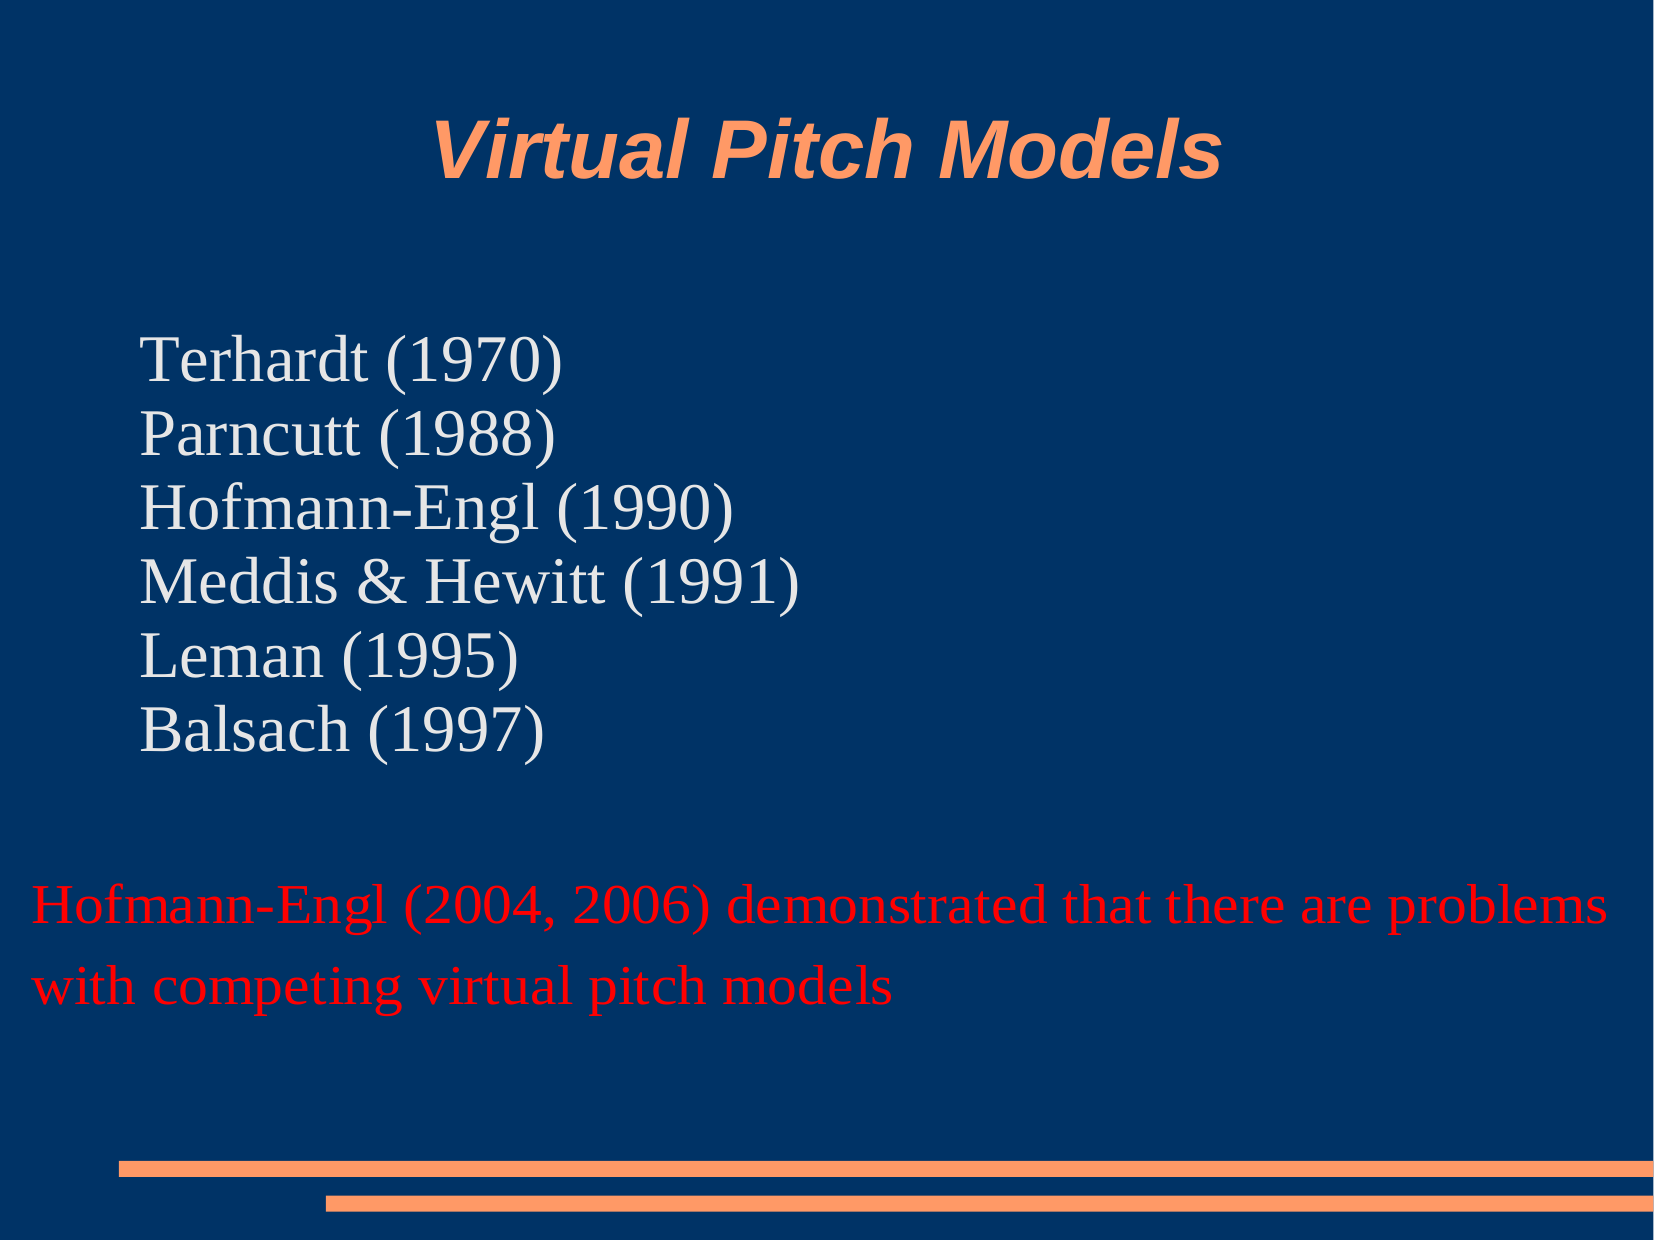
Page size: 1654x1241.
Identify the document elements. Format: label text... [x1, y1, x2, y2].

list Terhardt (1970) Parncutt (1988) Hofmann-Engl (1990) Meddis & Hewitt (1991) Leman (1995) Balsach (1997) [121, 322, 1561, 783]
chart [29, 856, 1625, 1123]
title Virtual Pitch Models [121, 46, 1534, 254]
